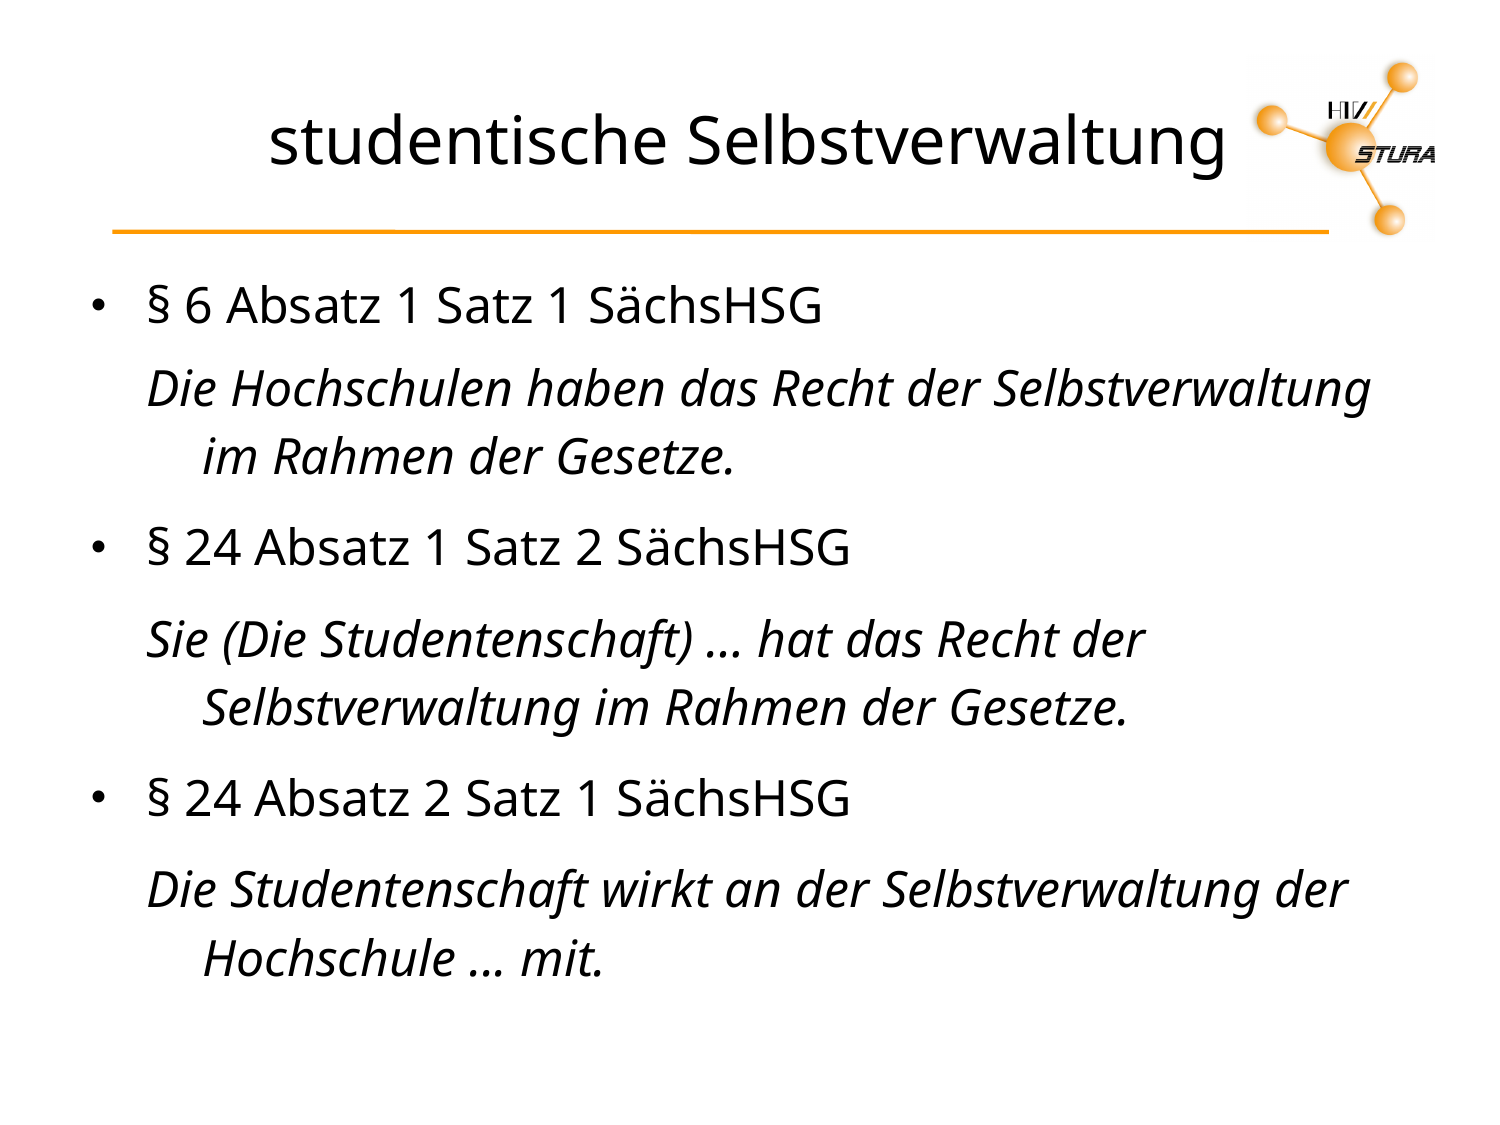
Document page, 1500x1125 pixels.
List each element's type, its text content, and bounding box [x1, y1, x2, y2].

list § 6 Absatz 1 Satz 1 SächsHSG Die Hochschulen haben das Recht der Selbstverwaltung im Rahmen der Gesetze. § 24 Absatz 1 Satz 2 SächsHSG Sie (Die Studentenschaft) … hat das Recht der Selbstverwaltung im Rahmen der Gesetze. § 24 Absatz 2 Satz 1 SächsHSG Die Studentenschaft wirkt an der Selbstverwaltung der Hochschule ... mit. [75, 262, 1426, 1063]
title studentische Selbstverwaltung [74, 45, 1424, 233]
picture [1246, 54, 1435, 242]
